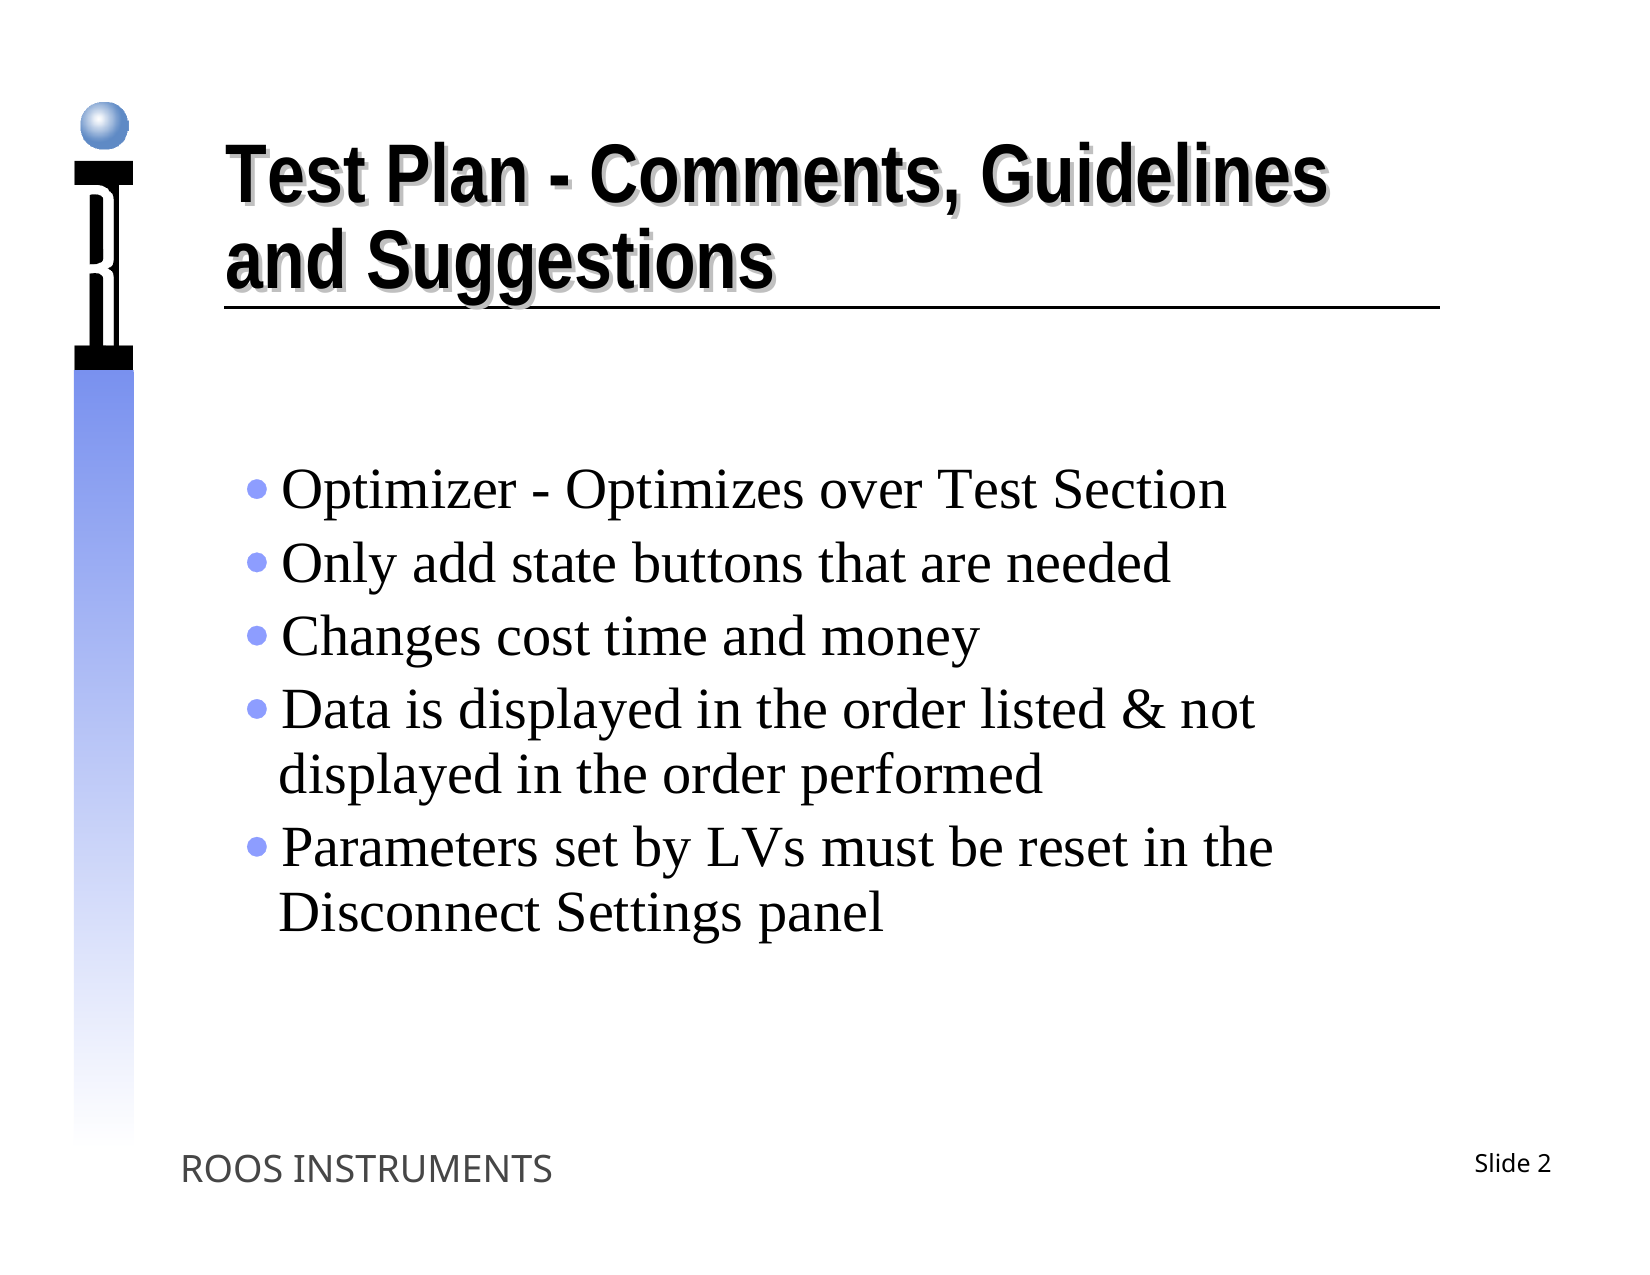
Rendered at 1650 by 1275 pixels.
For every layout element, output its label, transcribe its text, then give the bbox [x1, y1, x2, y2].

text_box Optimizer - Optimizes over Test Section Only add state buttons that are needed Changes cost time and money Data is displayed in the order listed & not displayed in the order performed Parameters set by LVs must be reset in the Disconnect Settings panel [232, 383, 1456, 953]
text_box Test Plan - Comments, Guidelines and Suggestions [225, 133, 1447, 381]
